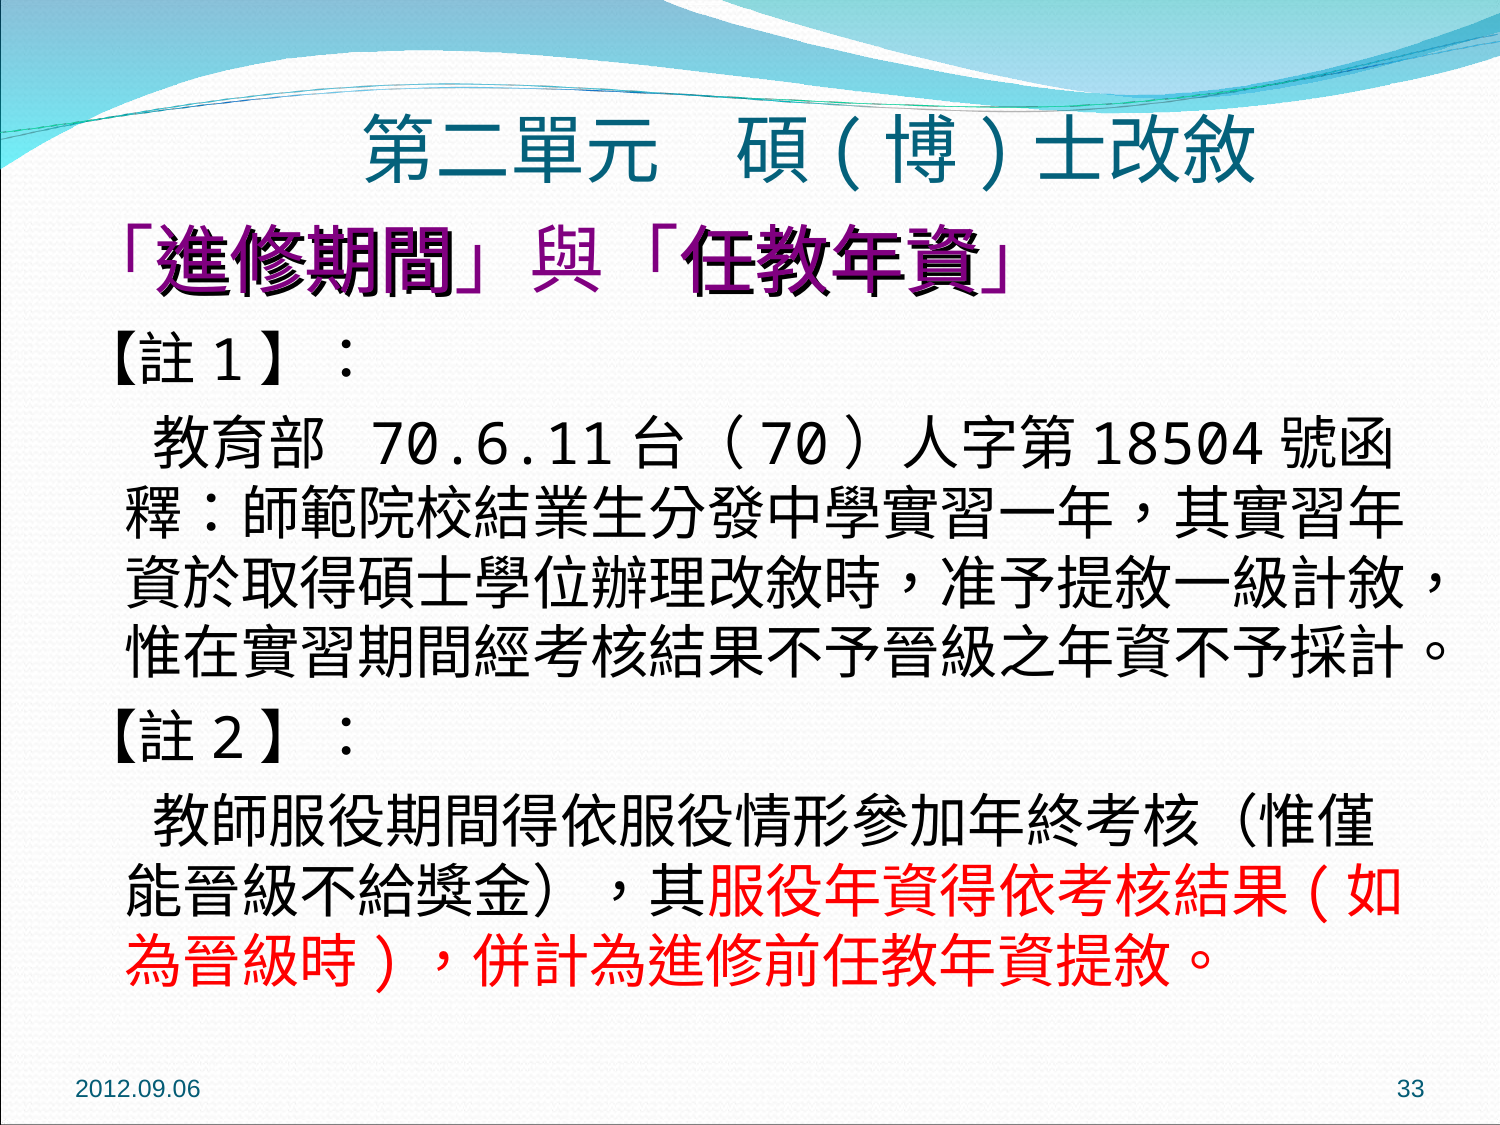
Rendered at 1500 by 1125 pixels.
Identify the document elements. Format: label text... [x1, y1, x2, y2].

text_box 2012.09.06 [74, 1042, 426, 1103]
picture [0, 0, 1500, 1125]
picture [1436, 645, 1441, 657]
text_box <number> [1299, 1042, 1426, 1103]
title 「進修期間」與「任教年資」 [0, 160, 1134, 303]
list 【註1】： 教育部 70.6.11台（70）人字第18504號函釋：師範院校結業生分發中學實習一年，其實習年資於取得碩士學位辦理改敘時，准予提敘一級計敘，惟在實習期間經考核結果不予晉級之年資不予採計。 【註2】： 教師服役期間得依服役情形參加年終考核（惟僅能晉級不給獎金），其服役年資得依考核結果(如為晉級時)，併計為進修前任教年資提敘。 [64, 314, 1436, 1125]
text_box 第二單元 碩(博)士改敘 [171, 42, 1447, 193]
